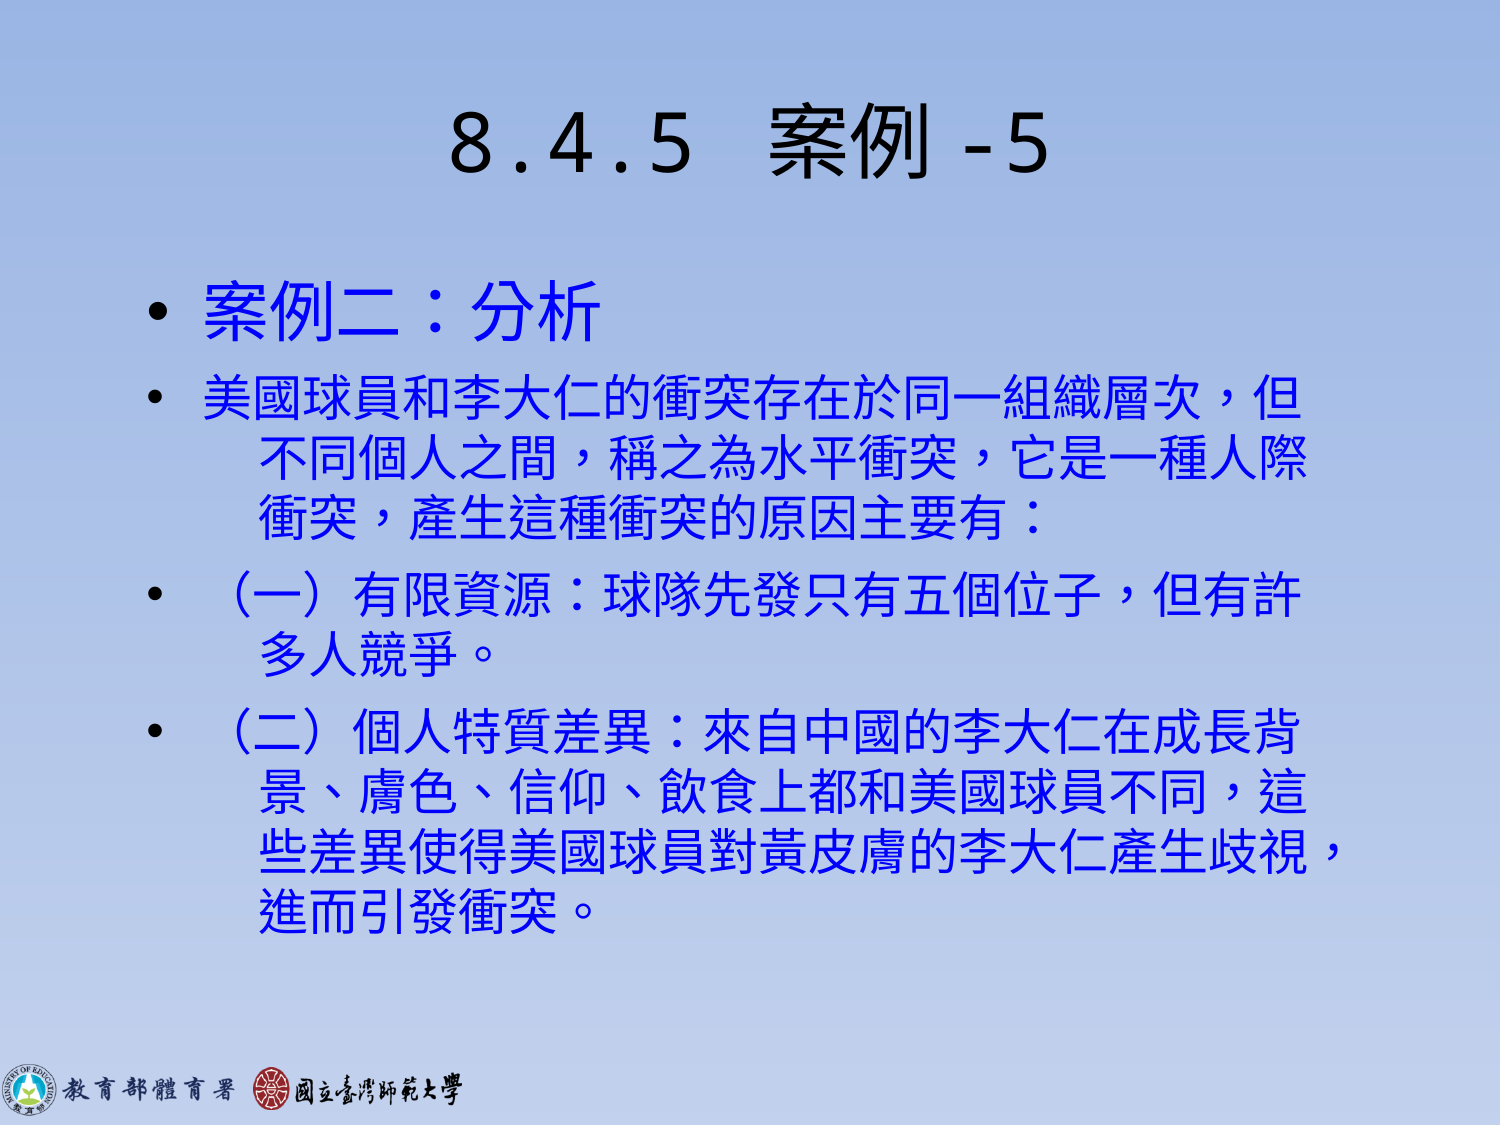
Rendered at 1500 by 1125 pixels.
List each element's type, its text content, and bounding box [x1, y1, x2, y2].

list 案例二：分析 美國球員和李大仁的衝突存在於同一組織層次，但不同個人之間，稱之為水平衝突，它是一種人際衝突，產生這種衝突的原因主要有： （一）有限資源：球隊先發只有五個位子，但有許多人競爭。 （二）個人特質差異：來自中國的李大仁在成長背景、膚色、信仰、飲食上都和美國球員不同，這些差異使得美國球員對黃皮膚的李大仁產生歧視，進而引發衝突。 [131, 262, 1361, 1005]
title 8.4.5 案例-5 [75, 45, 1426, 233]
